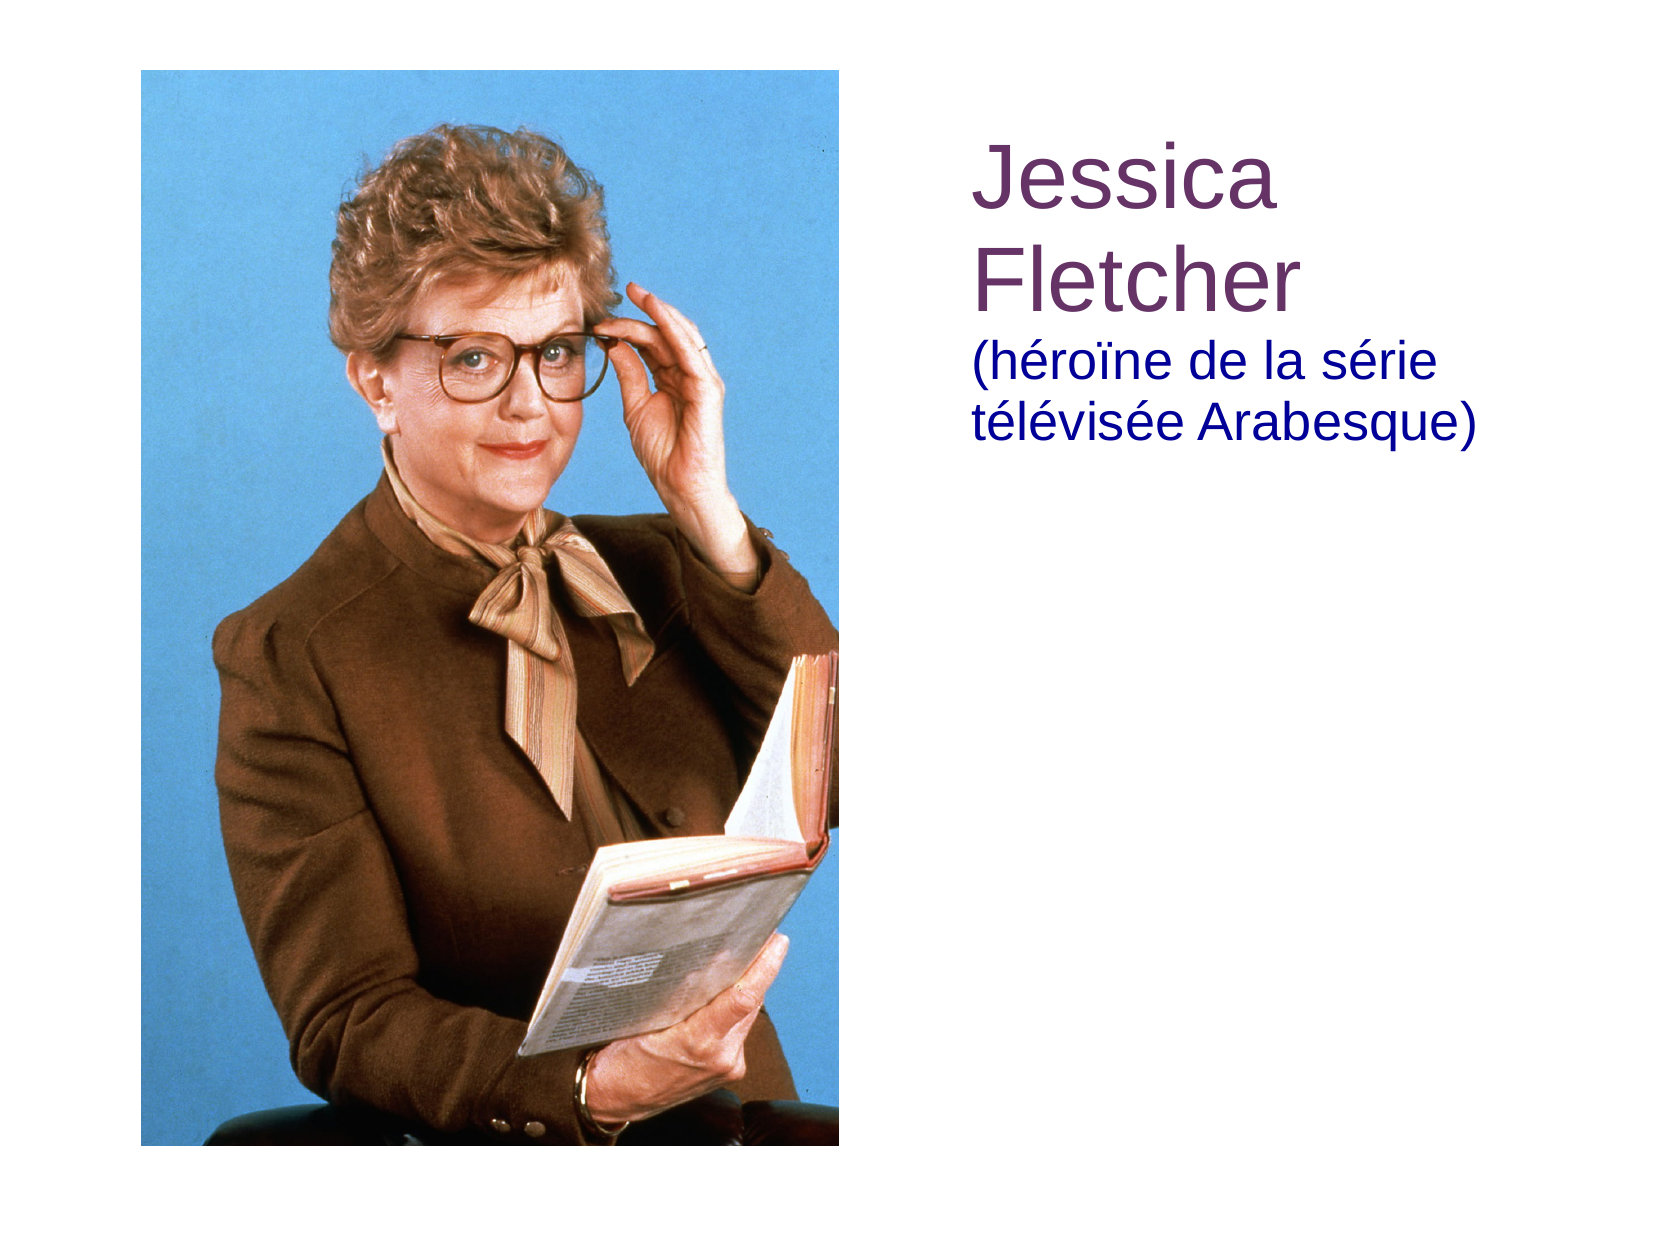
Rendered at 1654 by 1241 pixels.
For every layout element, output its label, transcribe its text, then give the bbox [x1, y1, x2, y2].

text_box Jessica Fletcher (héroïne de la série télévisée Arabesque) [956, 118, 1536, 460]
picture [141, 70, 839, 1146]
